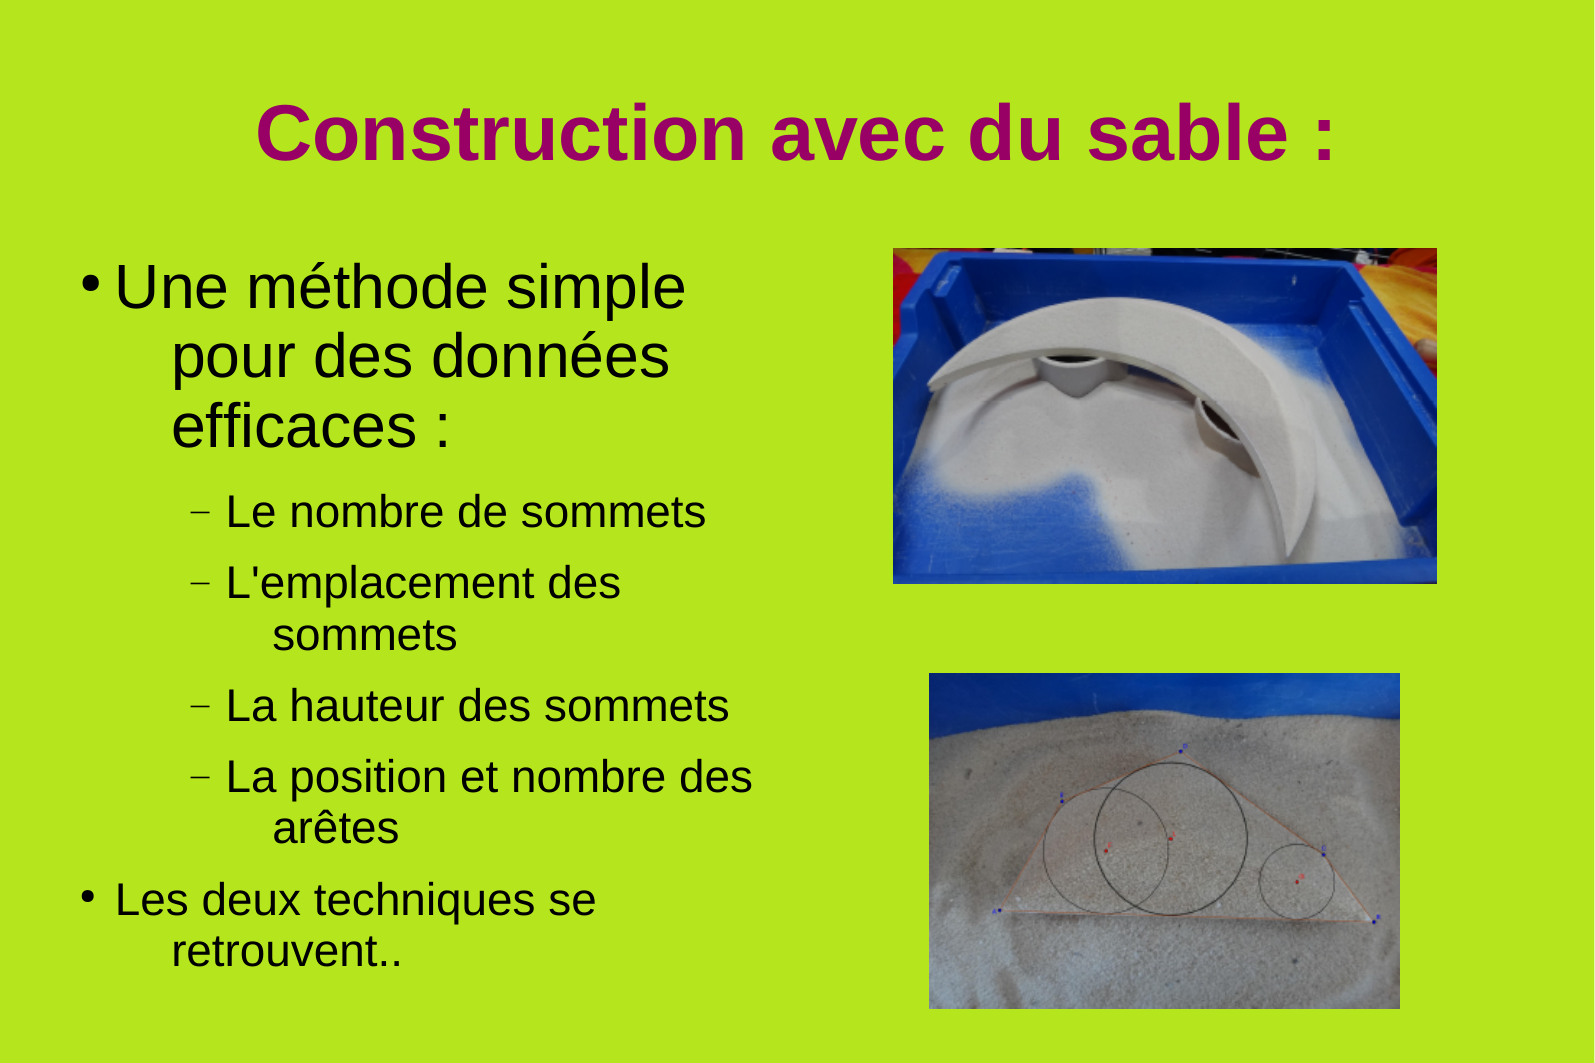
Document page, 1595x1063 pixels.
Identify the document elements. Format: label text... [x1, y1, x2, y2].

picture [0, 0, 1595, 1063]
title Construction avec du sable : [79, 42, 1515, 220]
list Une méthode simple pour des données efficaces : Le nombre de sommets L'emplacement des sommets La hauteur des sommets La position et nombre des arêtes Les deux techniques se retrouvent.. [79, 248, 780, 977]
